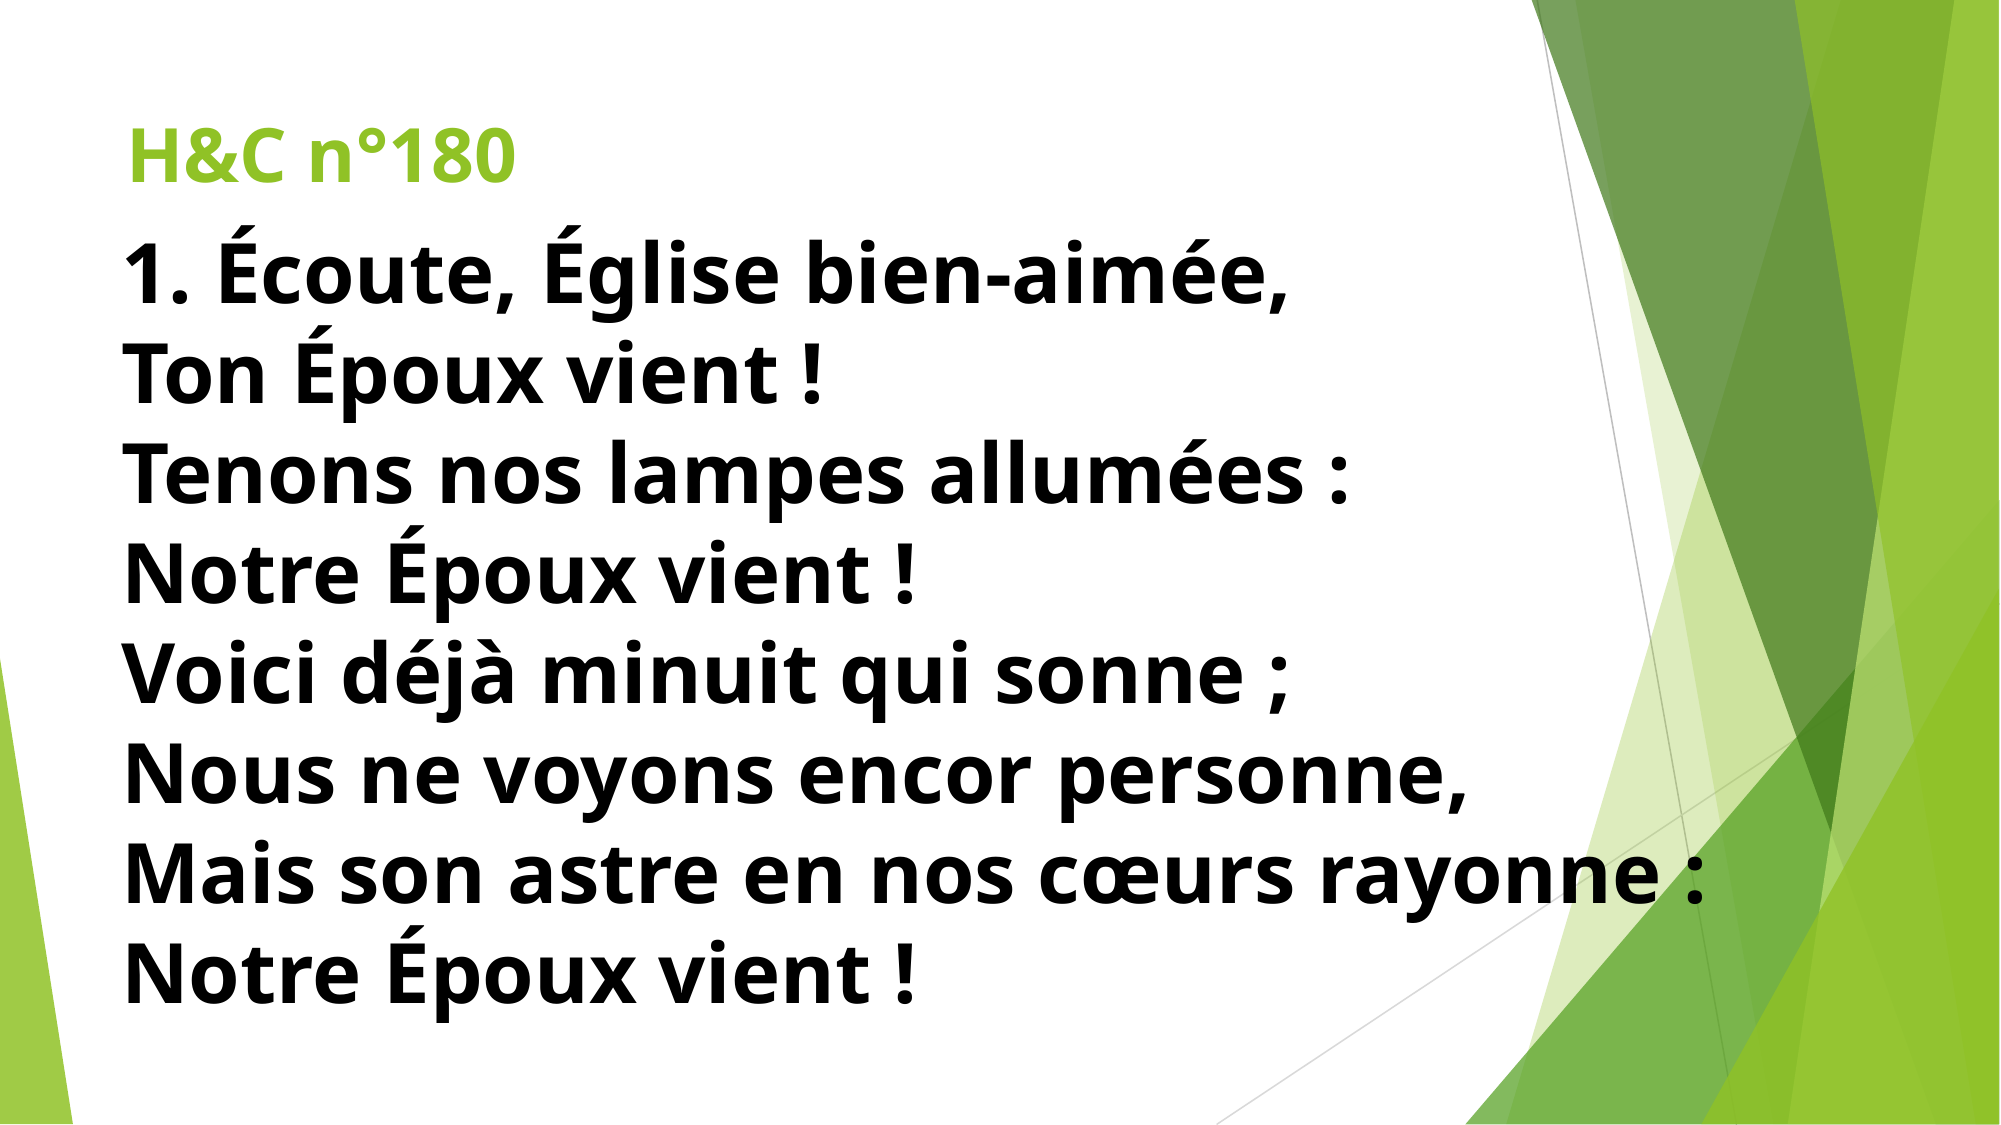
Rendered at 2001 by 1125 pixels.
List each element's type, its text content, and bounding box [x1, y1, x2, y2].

text_box H&C n°180 [111, 99, 1522, 212]
text_box 1. Écoute, Église bien-aimée, Ton Époux vient ! Tenons nos lampes allumées : Notre Époux vient ! Voici déjà minuit qui sonne ; Nous ne voyons encor personne, Mais son astre en nos cœurs rayonne : Notre Époux vient ! [106, 212, 1961, 1074]
